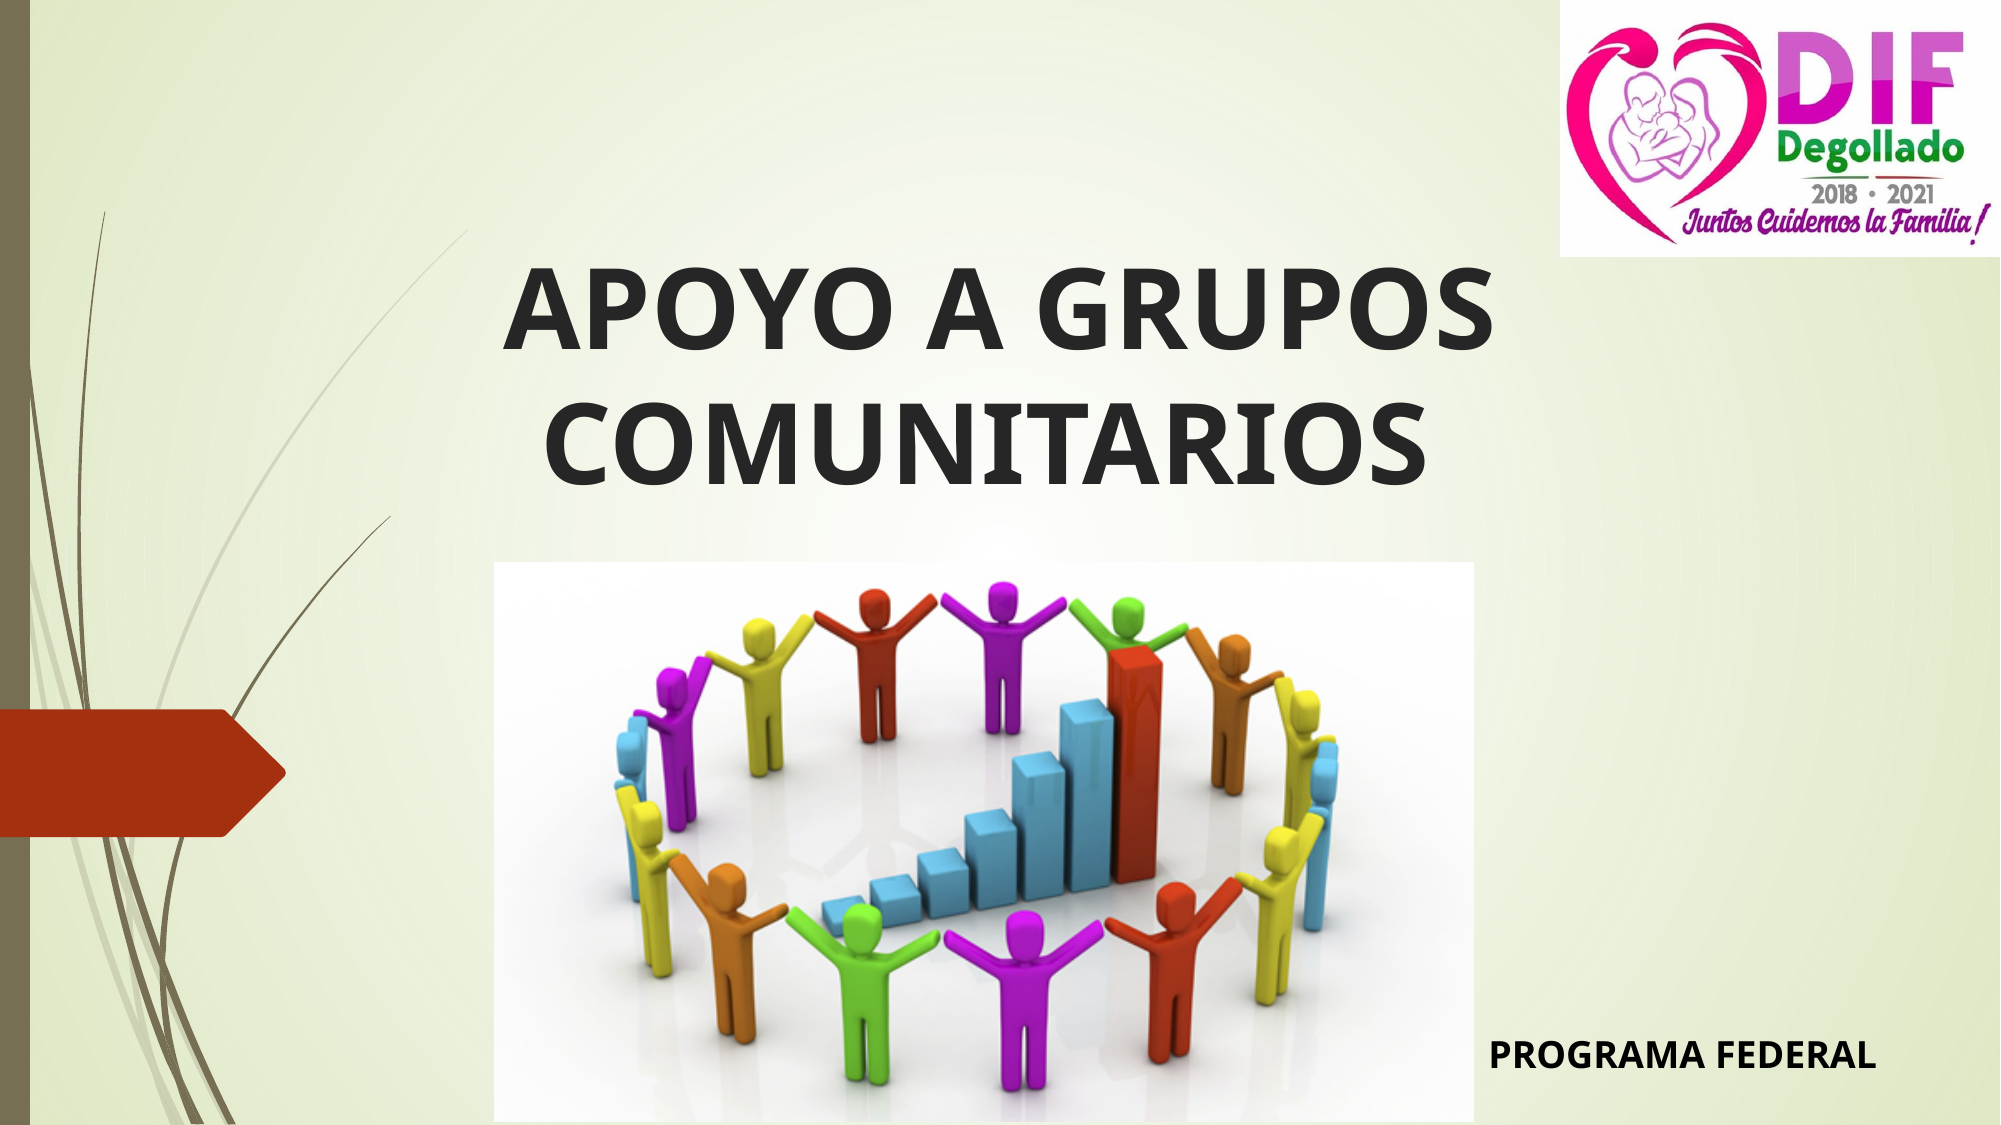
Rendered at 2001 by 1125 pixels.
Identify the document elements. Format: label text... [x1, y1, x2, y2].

subtitle PROGRAMA FEDERAL [1473, 1023, 2000, 1125]
title APOYO A GRUPOS COMUNITARIOS [314, 170, 1686, 515]
picture [494, 562, 1474, 1122]
picture [1560, 0, 2000, 257]
